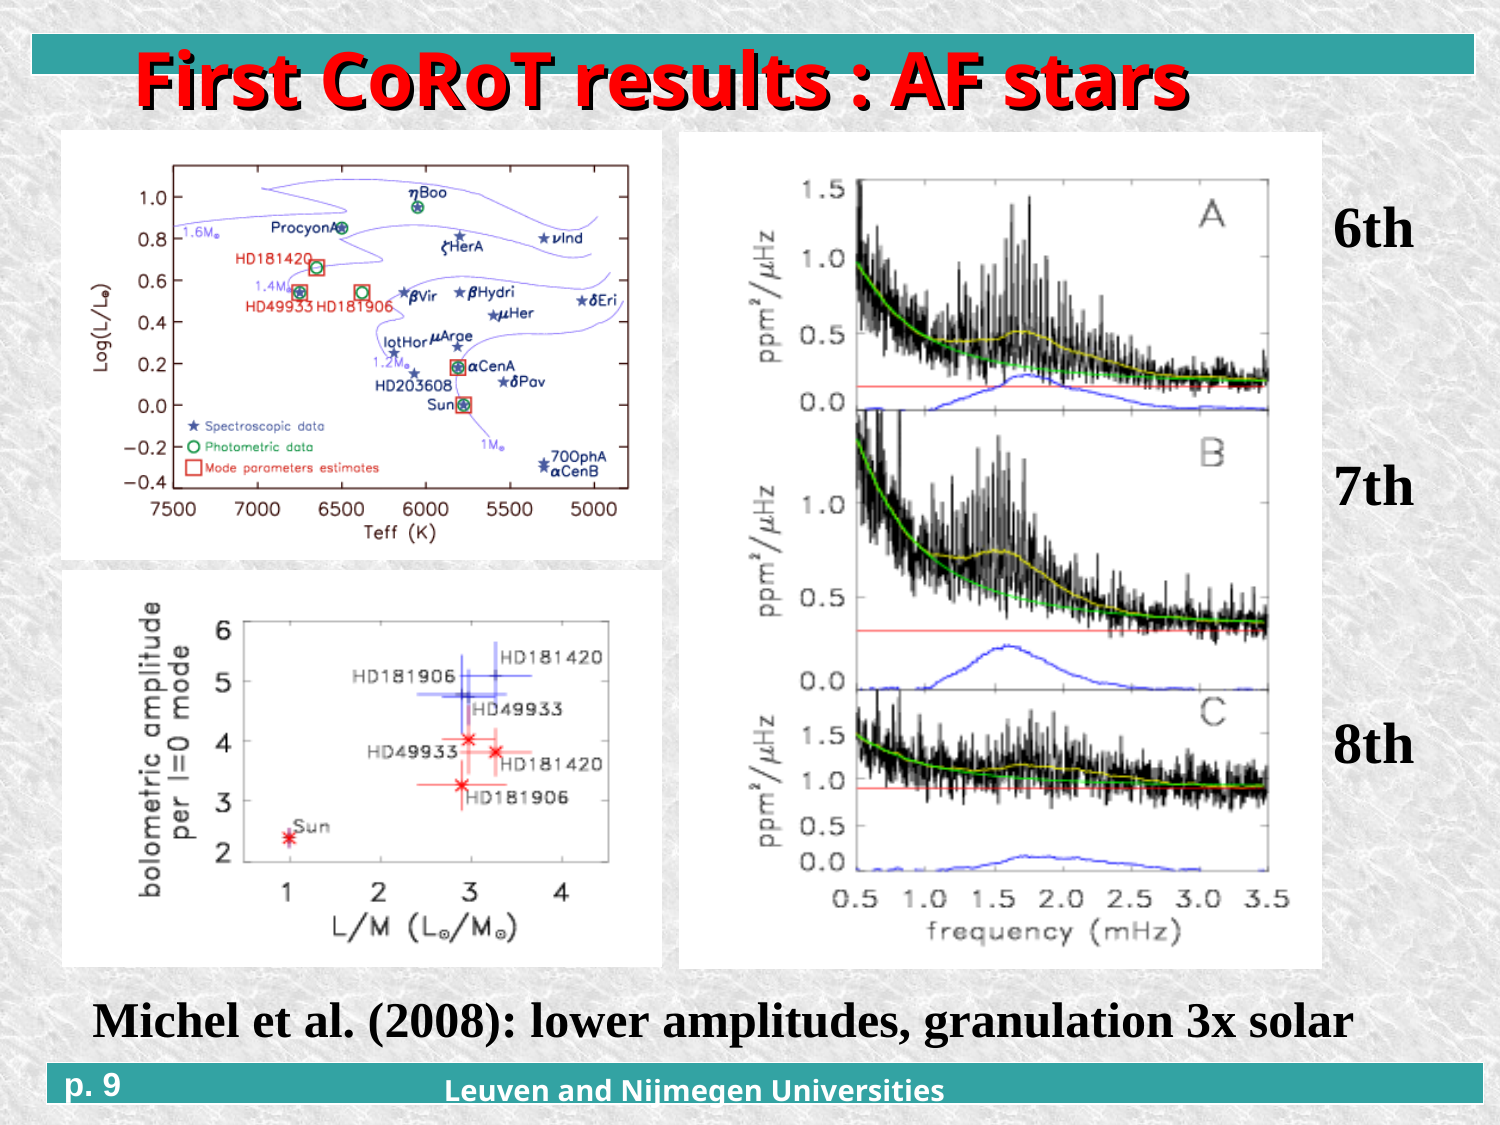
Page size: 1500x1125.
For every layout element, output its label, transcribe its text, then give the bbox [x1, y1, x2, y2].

text_box 6th 7th 8th [1333, 195, 1479, 776]
picture [0, 0, 1500, 1125]
title First CoRoT results : AF stars [30, 0, 1500, 179]
text_box Michel et al. (2008): lower amplitudes, granulation 3x solar [92, 992, 1391, 1072]
